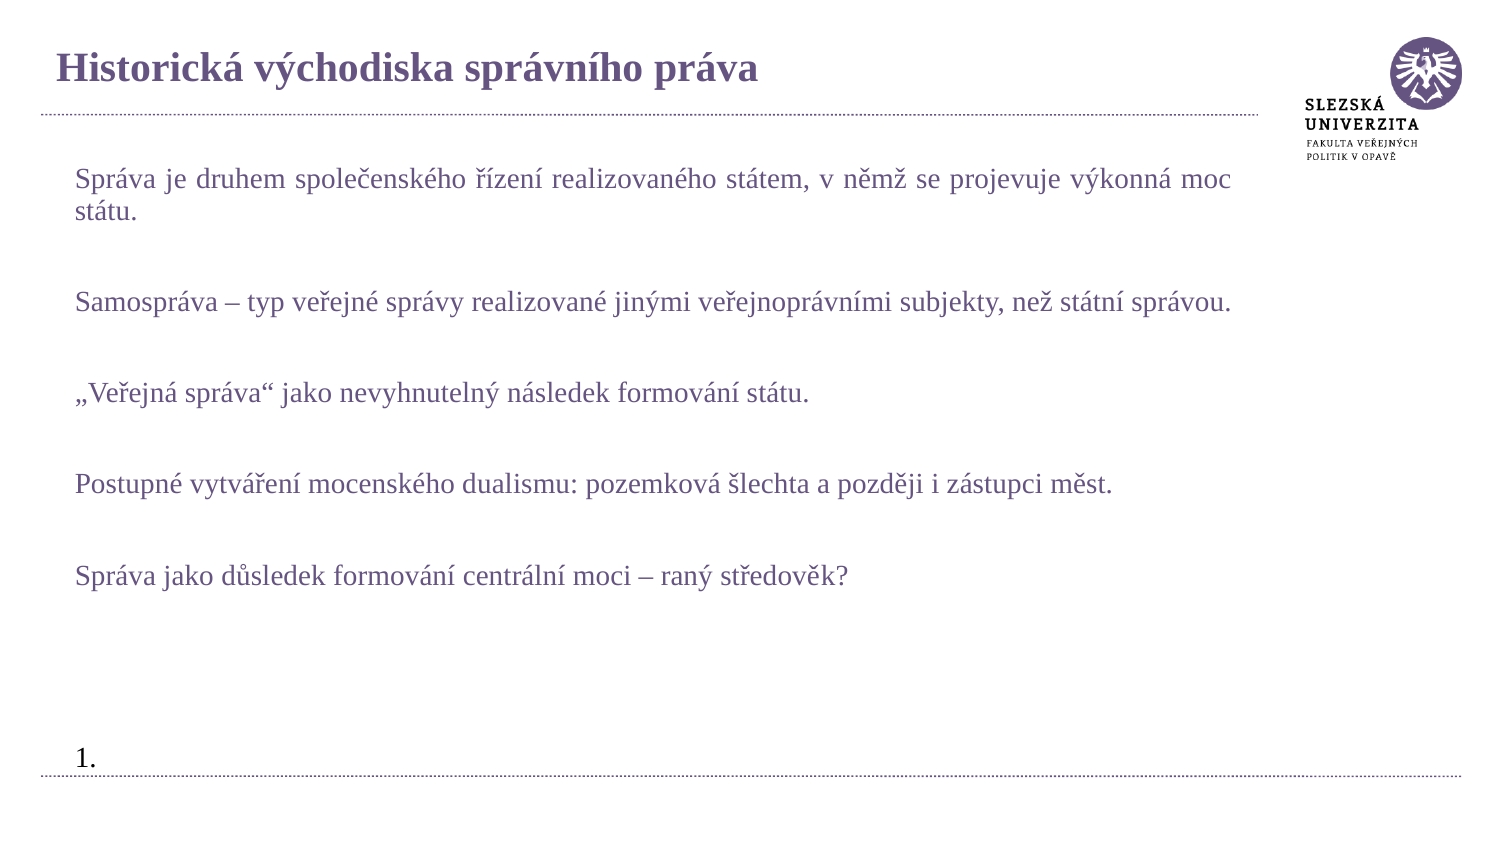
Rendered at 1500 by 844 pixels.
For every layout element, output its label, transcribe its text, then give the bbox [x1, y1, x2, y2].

text_box Správa je druhem společenského řízení realizovaného státem, v němž se projevuje výkonná moc státu. Samospráva – typ veřejné správy realizované jinými veřejnoprávními subjekty, než státní správou. „Veřejná správa“ jako nevyhnutelný následek formování státu. Postupné vytváření mocenského dualismu: pozemková šlechta a později i zástupci měst. Správa jako důsledek formování centrální moci – raný středověk? [59, 154, 1284, 746]
title Historická východiska správního práva [41, 32, 786, 116]
